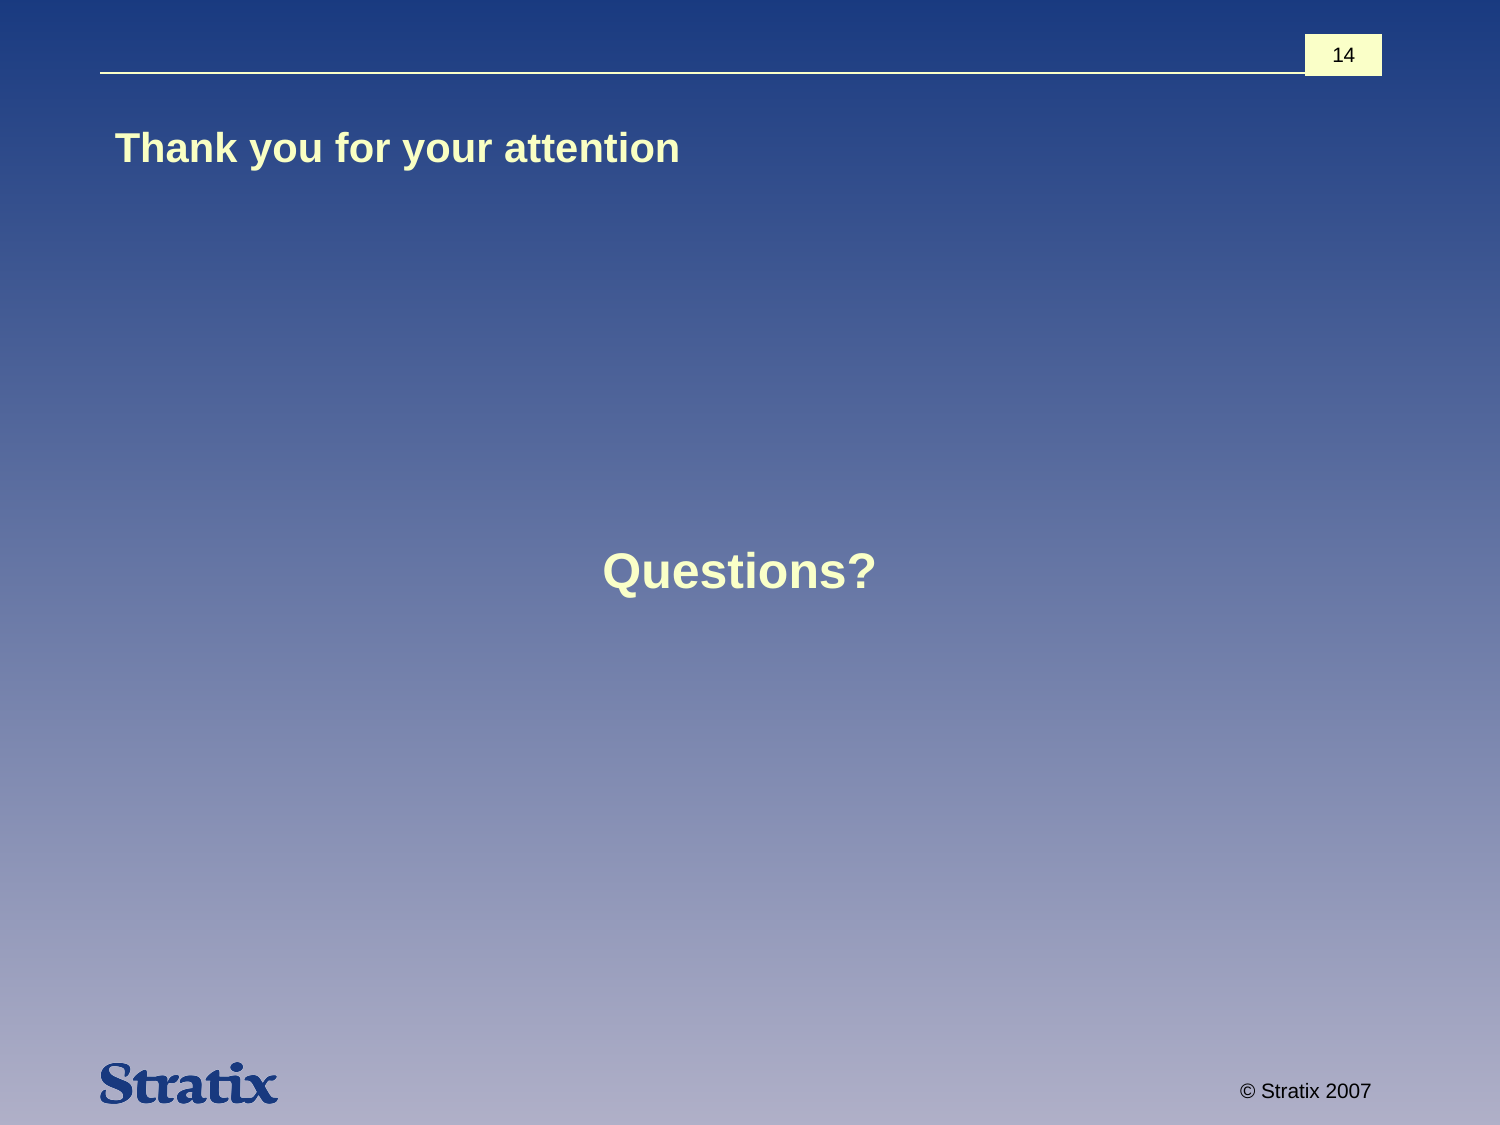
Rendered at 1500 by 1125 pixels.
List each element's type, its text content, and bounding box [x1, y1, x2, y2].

title Thank you for your attention [99, 112, 1375, 238]
text_box Questions? [587, 535, 893, 608]
